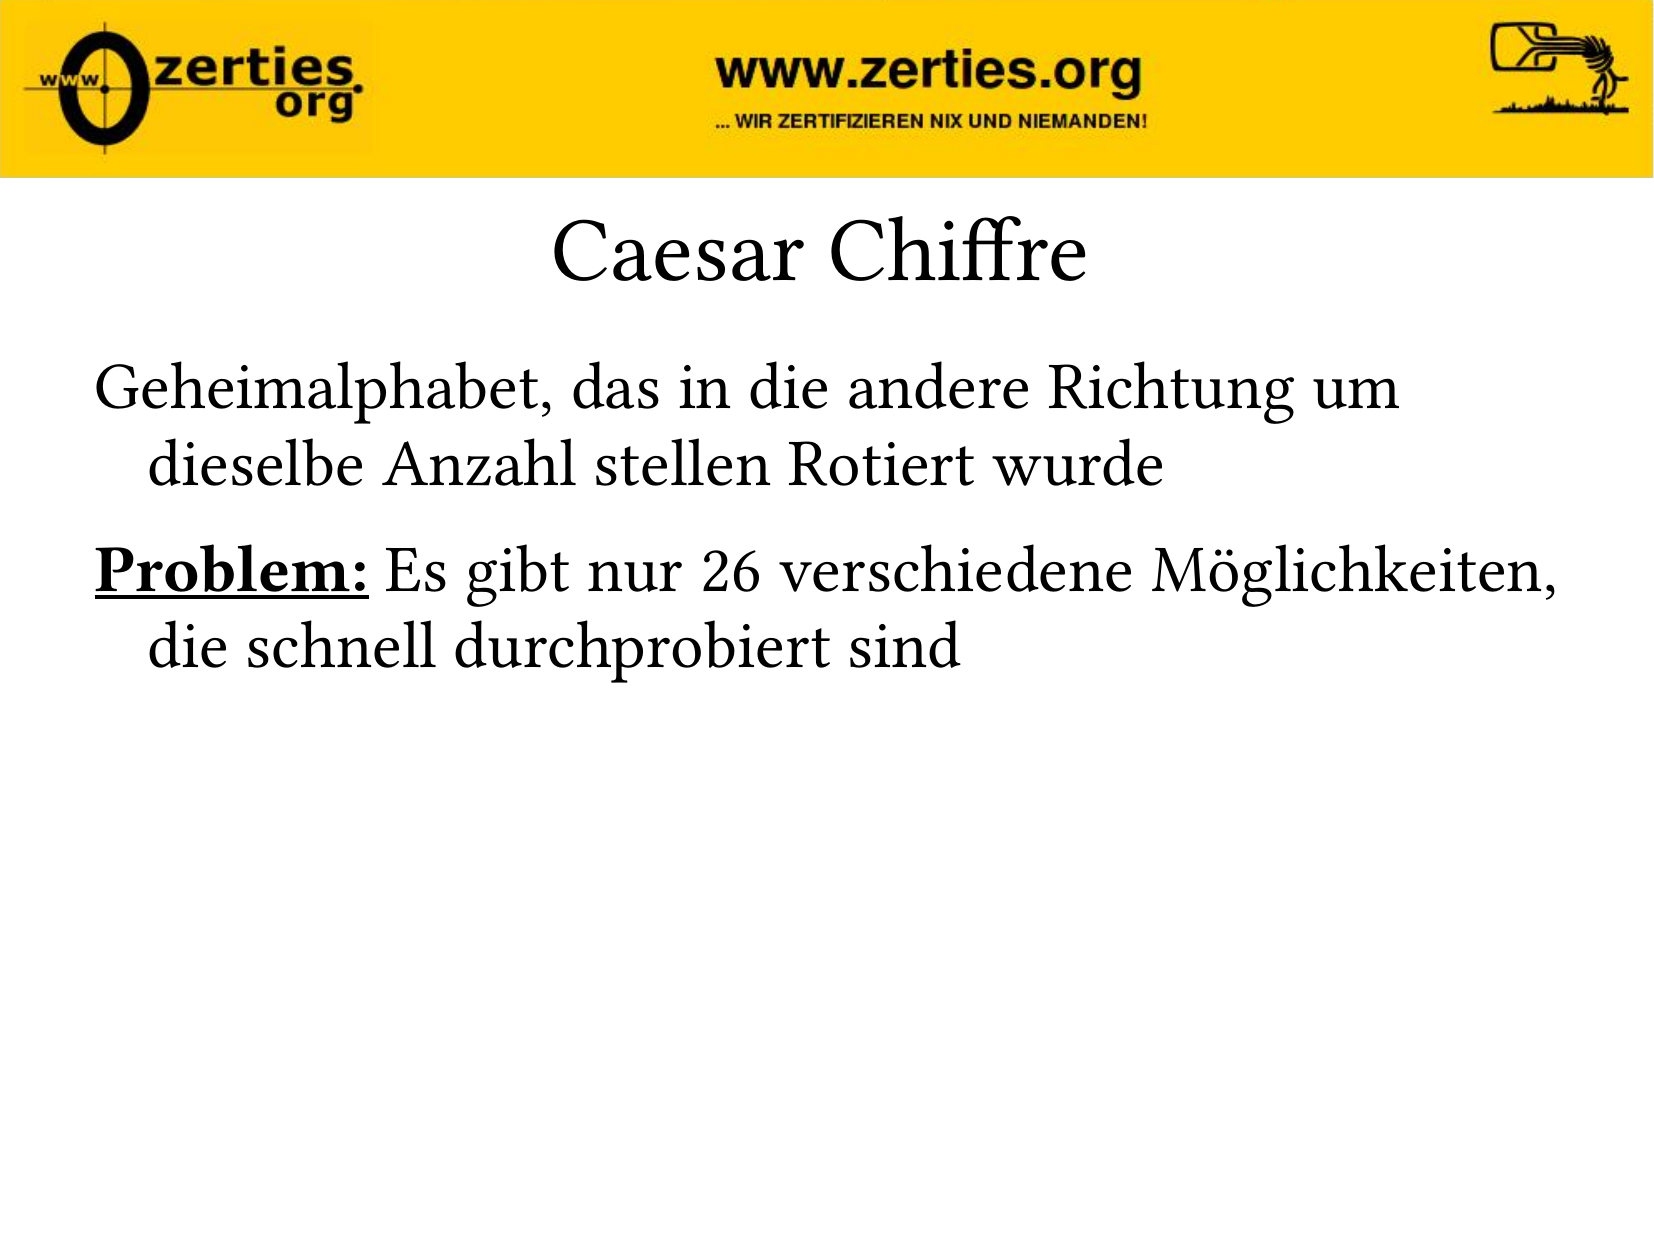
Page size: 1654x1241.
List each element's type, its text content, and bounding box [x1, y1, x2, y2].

picture [0, 0, 1654, 178]
list Geheimalphabet, das in die andere Richtung um dieselbe Anzahl stellen Rotiert wurde Problem: Es gibt nur 26 verschiedene Möglichkeiten, die schnell durchprobiert sind [76, 349, 1565, 1123]
title Caesar Chiffre [76, 177, 1565, 326]
